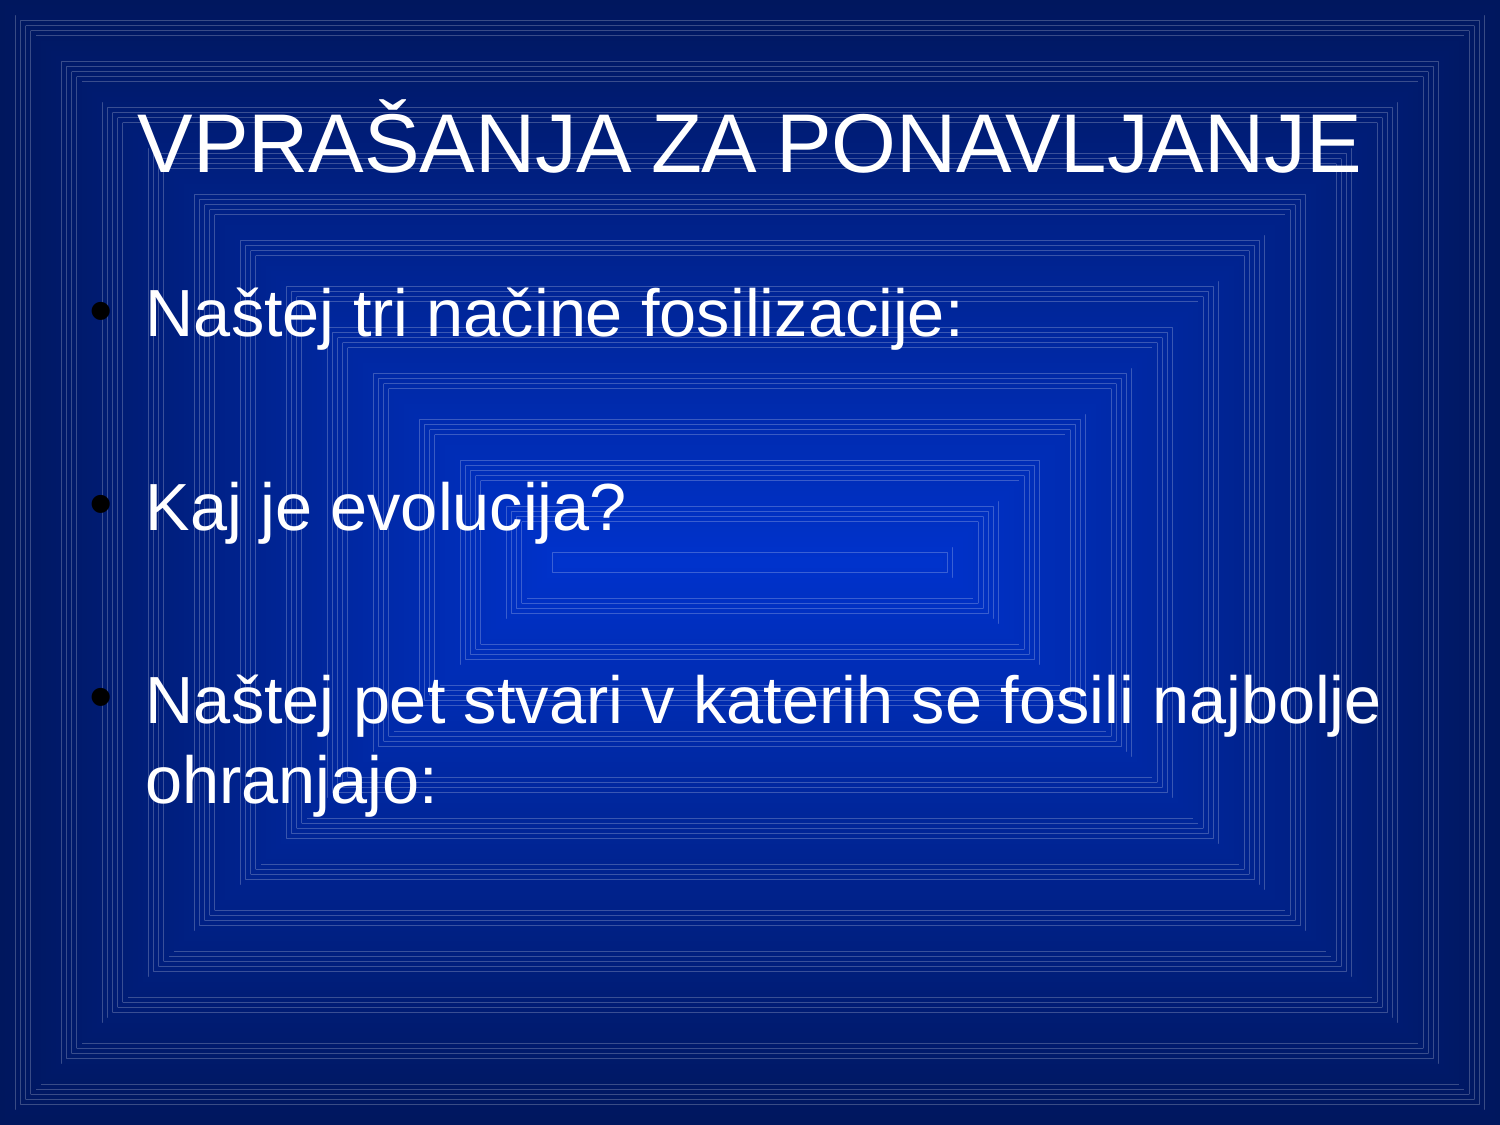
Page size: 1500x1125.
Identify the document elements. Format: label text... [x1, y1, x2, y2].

title VPRAŠANJA ZA PONAVLJANJE [75, 45, 1425, 233]
list Naštej tri načine fosilizacije: Kaj je evolucija? Naštej pet stvari v katerih se fosili najbolje ohranjajo: [75, 262, 1425, 1125]
